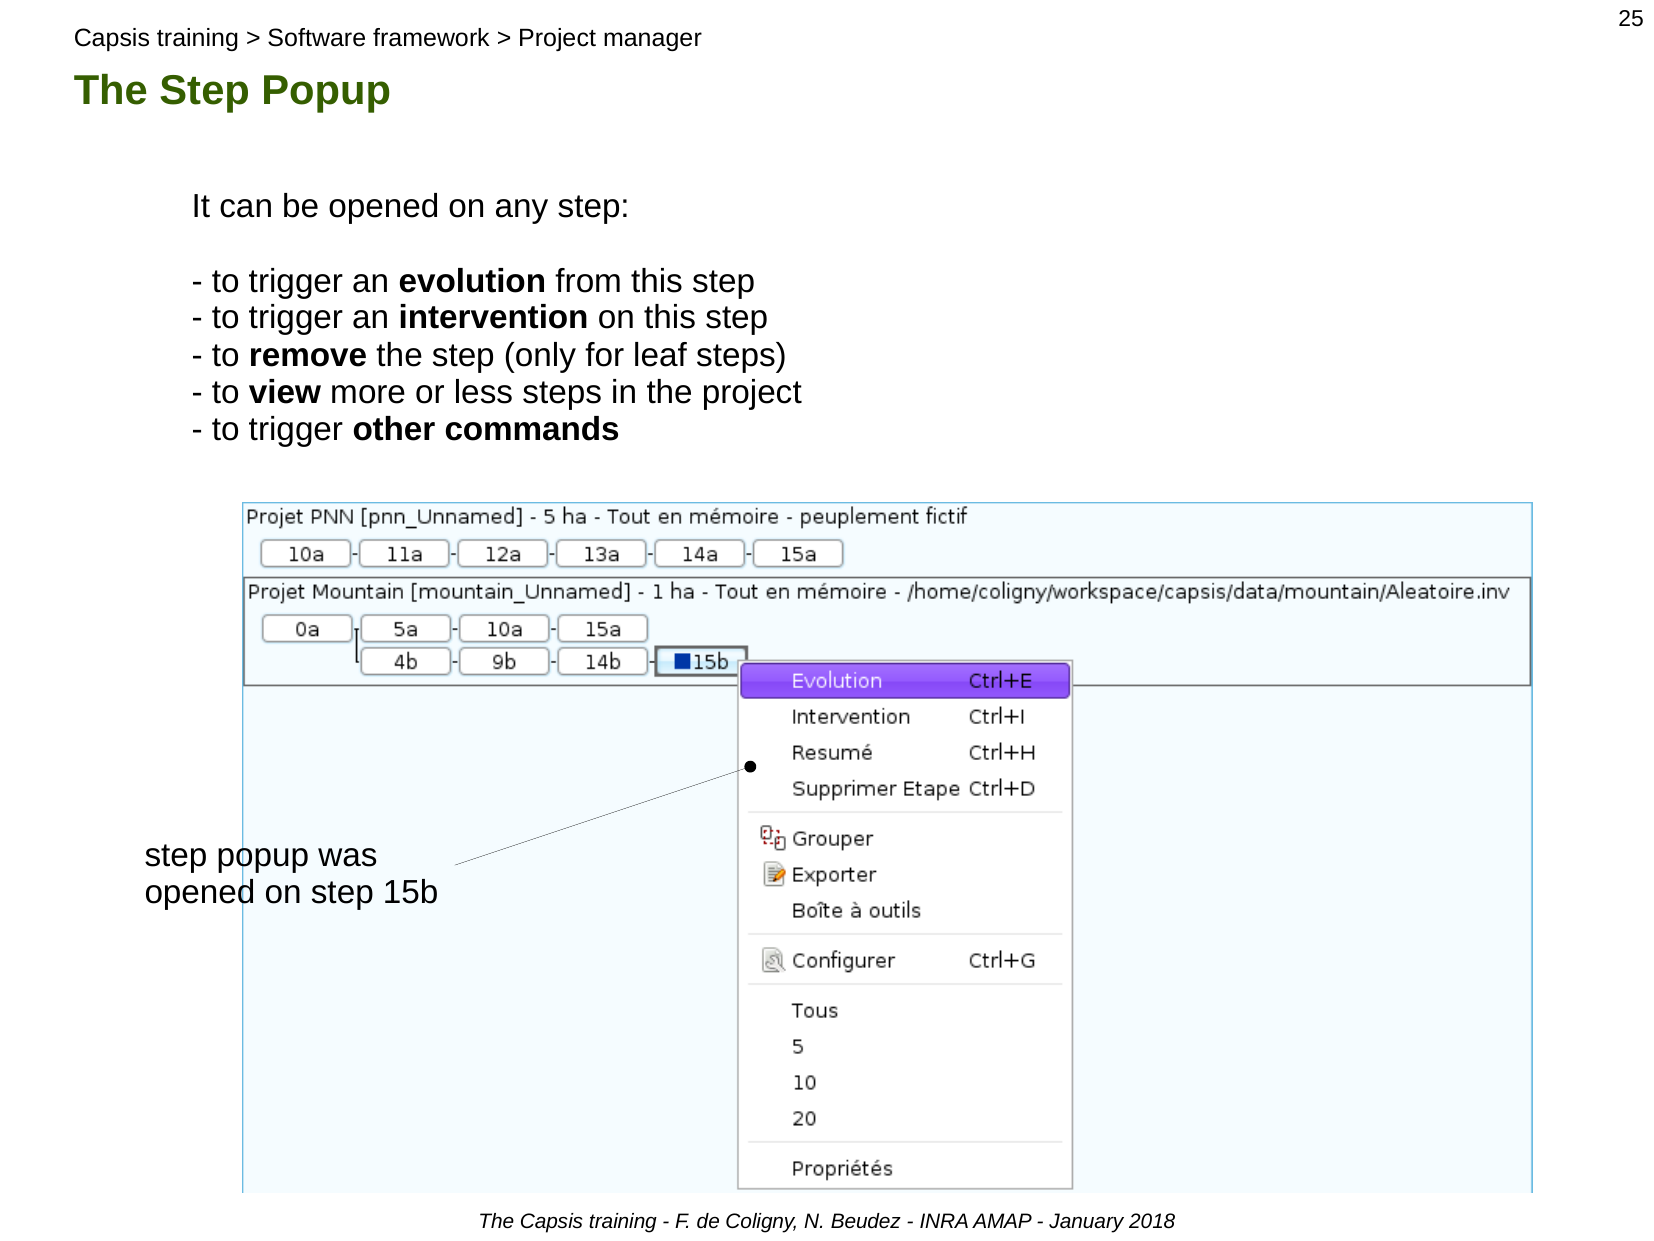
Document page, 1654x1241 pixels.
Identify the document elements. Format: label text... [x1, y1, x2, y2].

picture [242, 502, 1533, 1193]
text_box Capsis training > Software framework > Project manager [59, 16, 1004, 59]
text_box The Step Popup [59, 59, 1344, 121]
text_box step popup was opened on step 15b [129, 829, 497, 920]
text_box The Capsis training - F. de Coligny, N. Beudez - INRA AMAP - January 2018 [0, 1202, 1654, 1241]
text_box It can be opened on any step: - to trigger an evolution from this step - to trigger an intervention on this step - to remove the step (only for leaf steps) - to view more or less steps in the project - to trigger other commands [176, 180, 1622, 458]
